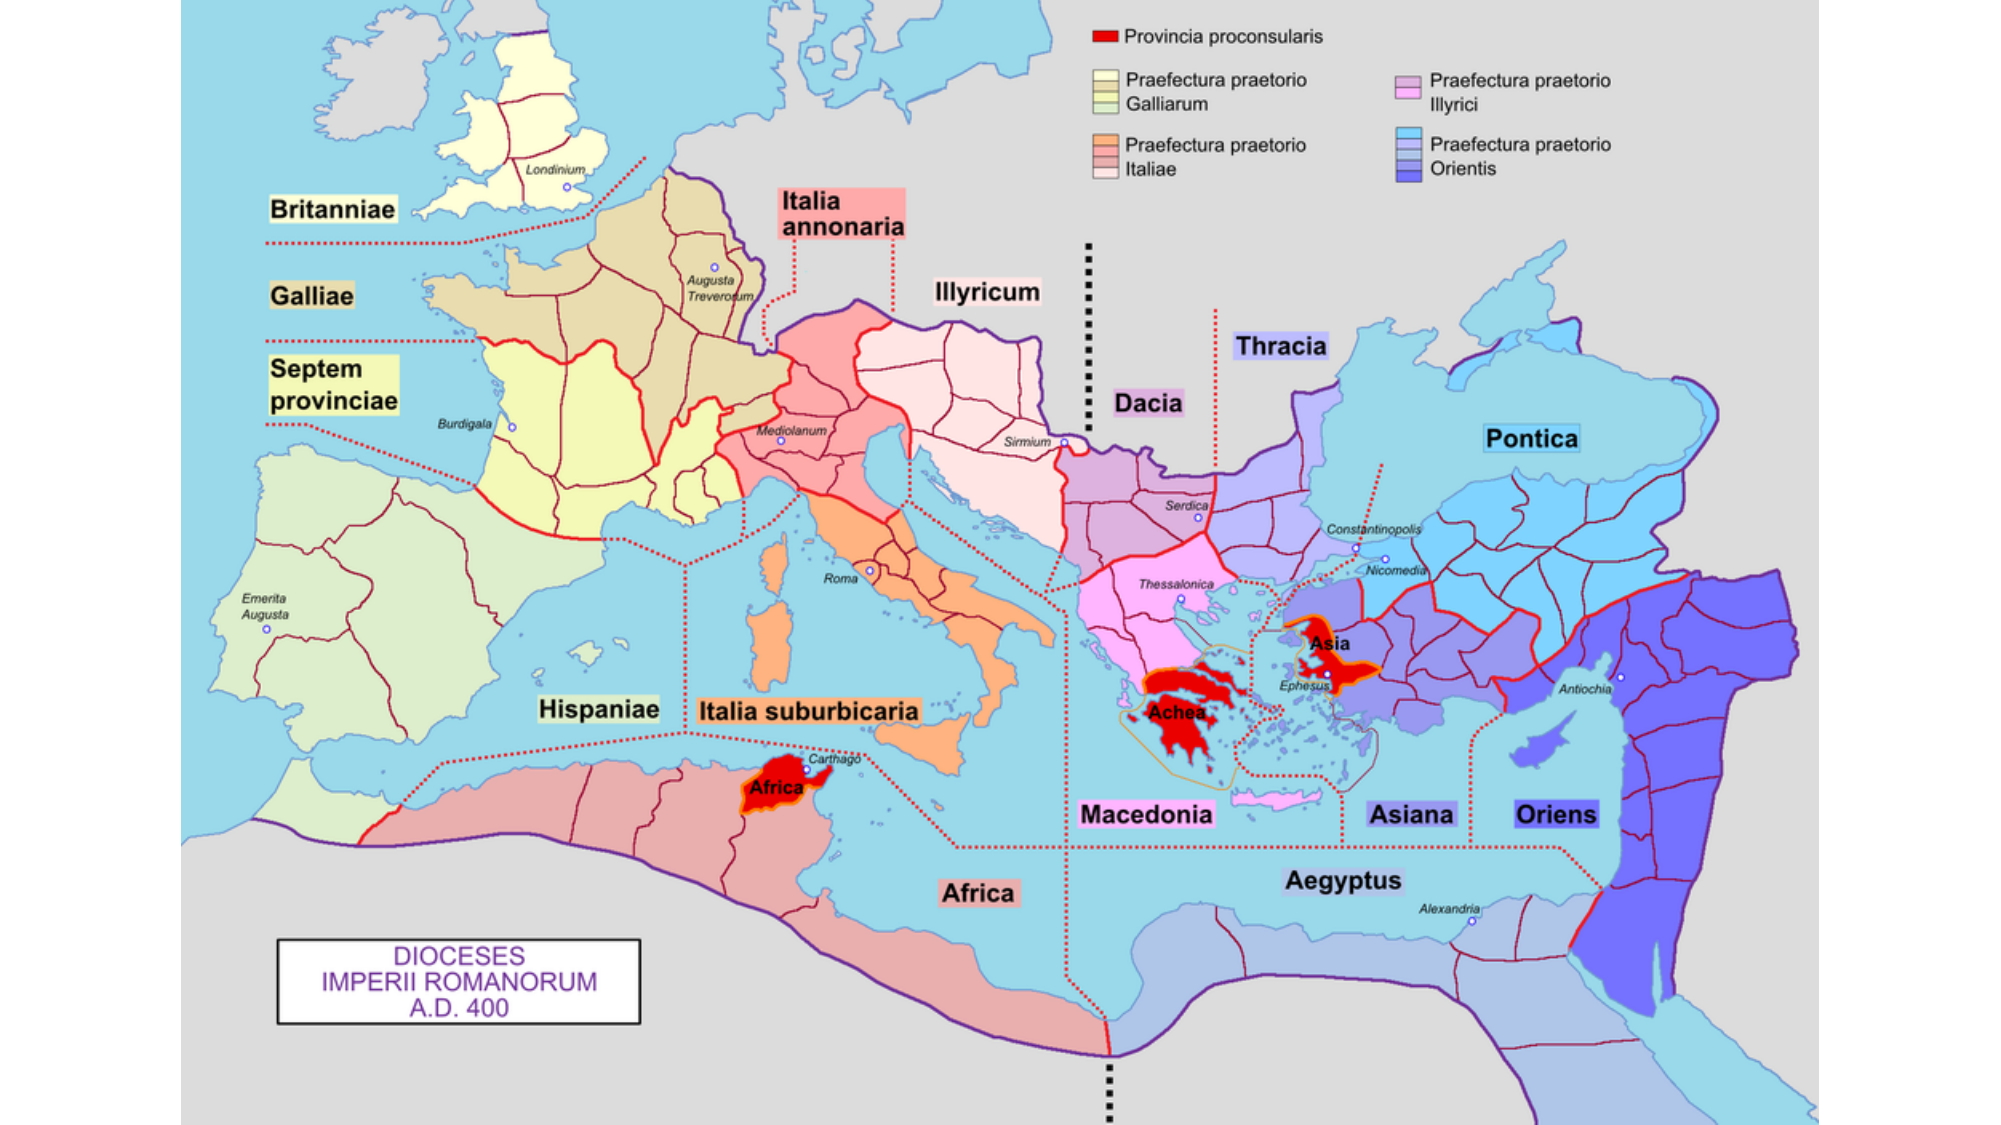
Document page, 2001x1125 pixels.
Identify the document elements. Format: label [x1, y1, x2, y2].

picture [181, 0, 1819, 1125]
